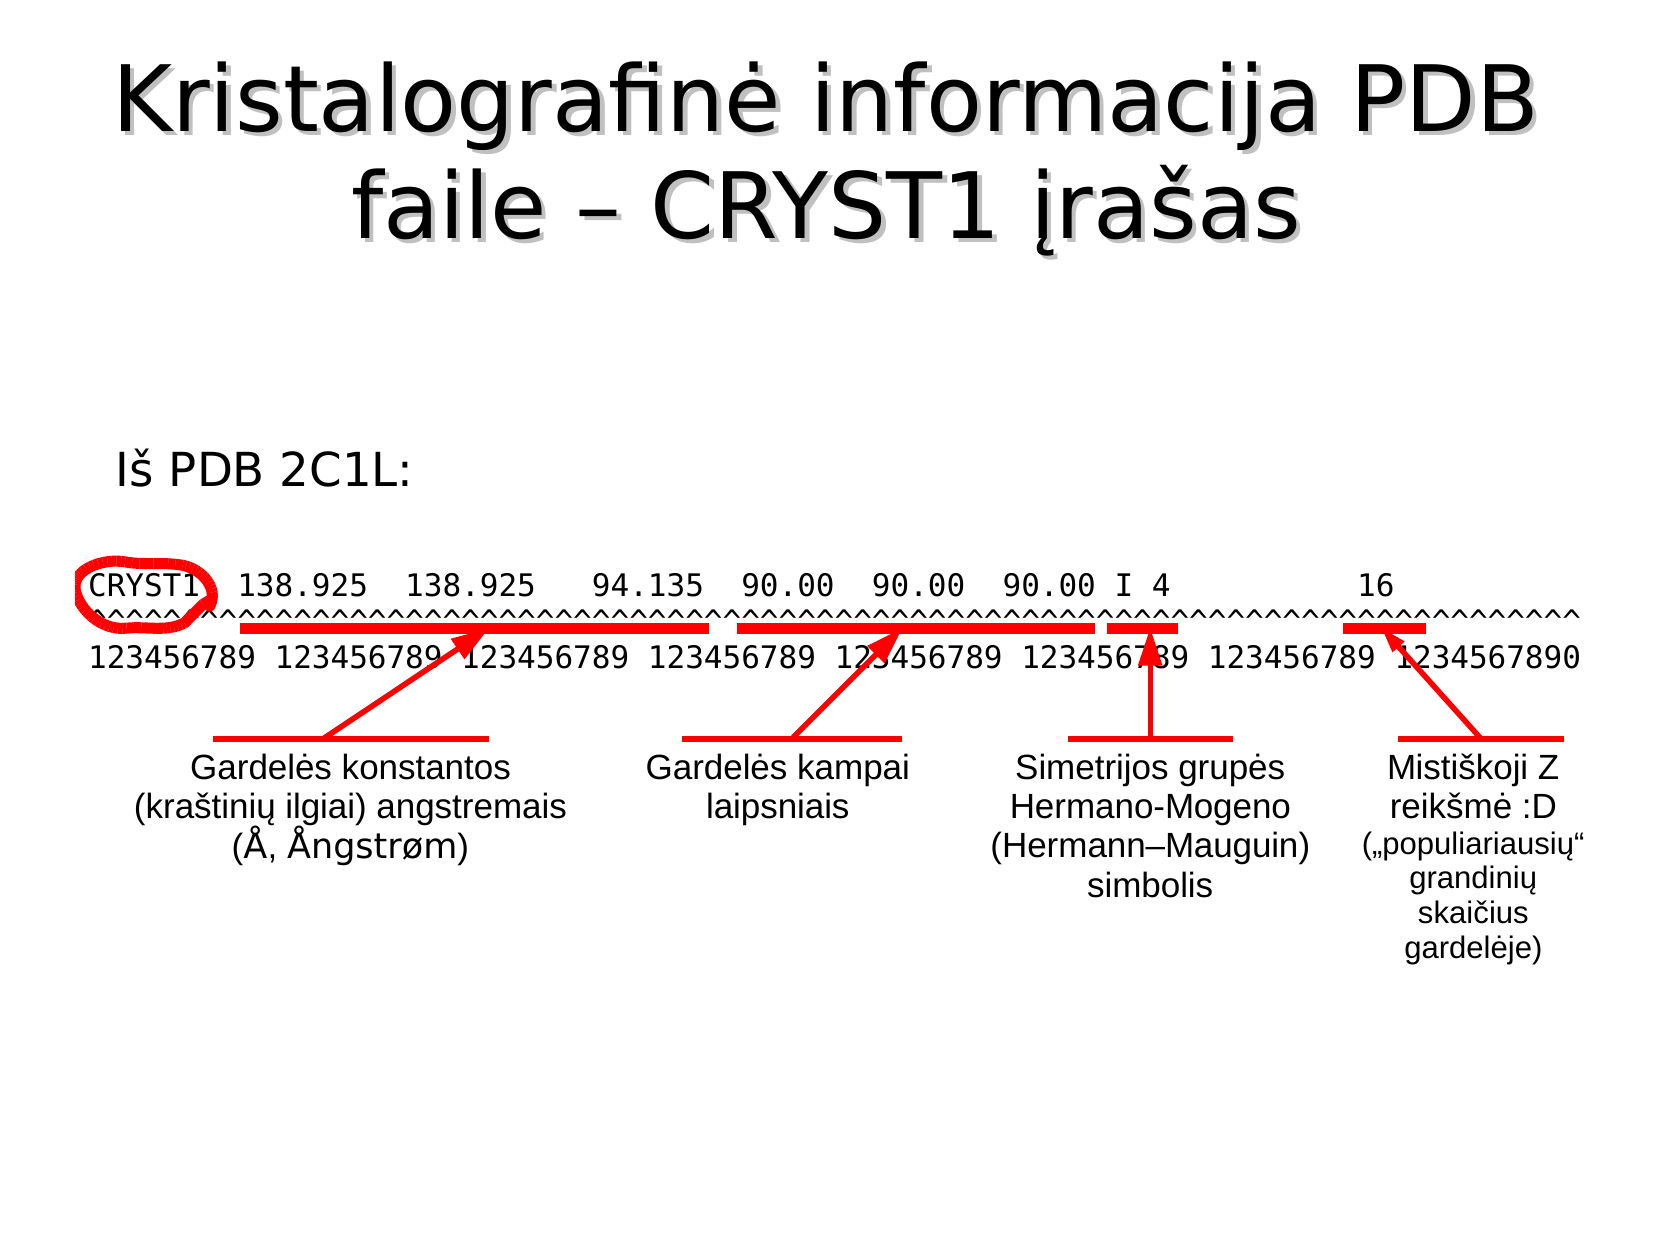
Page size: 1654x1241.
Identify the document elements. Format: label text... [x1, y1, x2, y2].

title Kristalografinė informacija PDB faile – CRYST1 įrašas [82, 45, 1571, 261]
chart [75, 435, 1619, 976]
